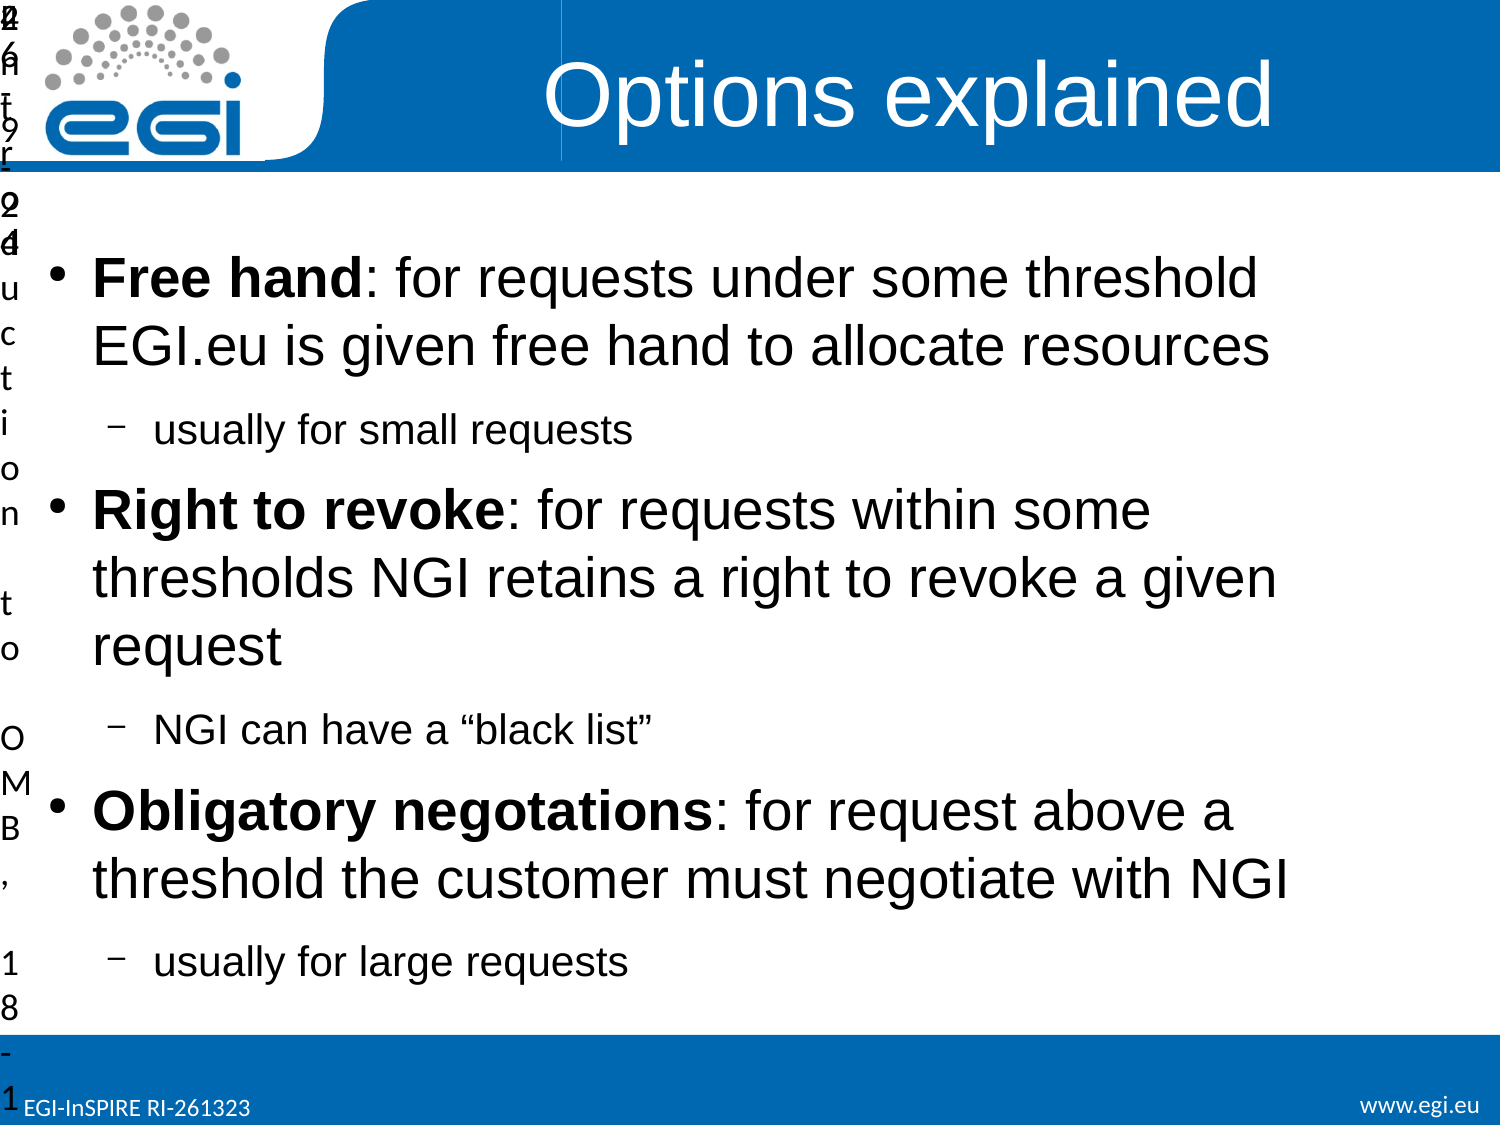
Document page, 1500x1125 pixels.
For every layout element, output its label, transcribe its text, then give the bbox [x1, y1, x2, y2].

title Options explained [348, 19, 1471, 161]
list Free hand: for requests under some threshold EGI.eu is given free hand to allocate resources usually for small requests Right to revoke: for requests within some thresholds NGI retains a right to revoke a given request NGI can have a “black list” Obligatory negotations: for request above a threshold the customer must negotiate with NGI usually for large requests [17, 233, 1425, 1000]
picture [0, 0, 265, 161]
